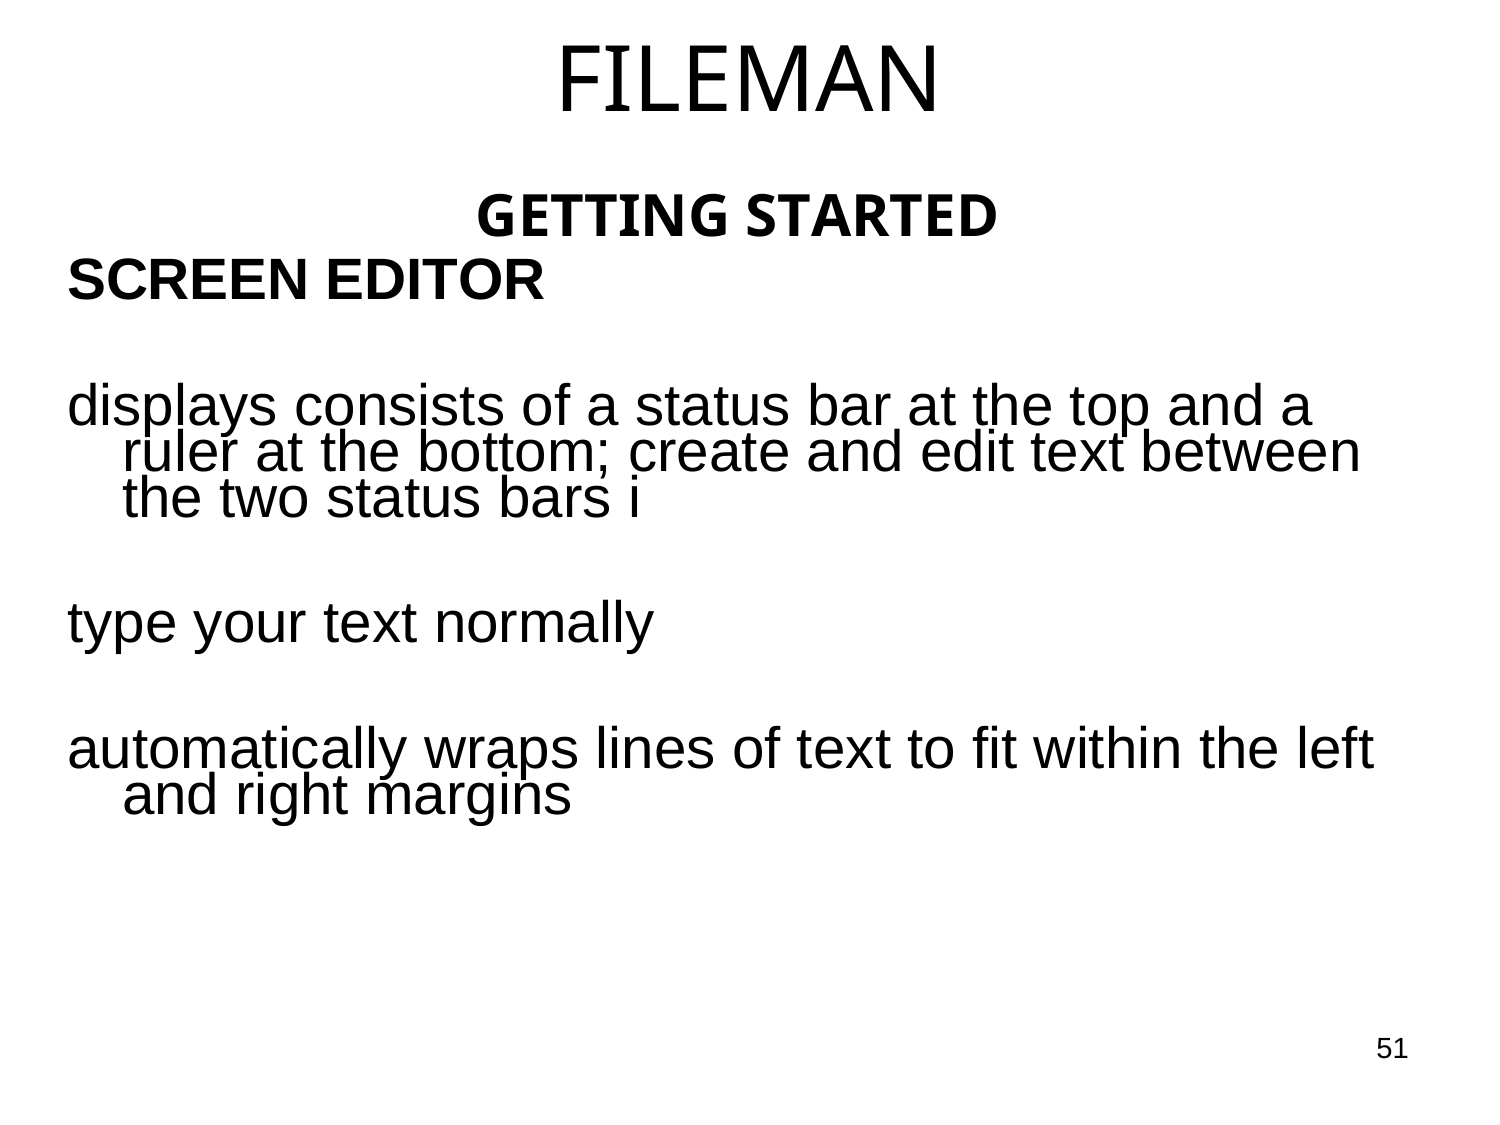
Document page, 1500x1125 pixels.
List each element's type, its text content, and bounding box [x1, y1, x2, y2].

title FILEMAN GETTING STARTED [75, 8, 1424, 268]
list SCREEN EDITOR displays consists of a status bar at the top and a ruler at the bottom; create and edit text between the two status bars i type your text normally automatically wraps lines of text to fit within the left and right margins [67, 262, 1416, 991]
